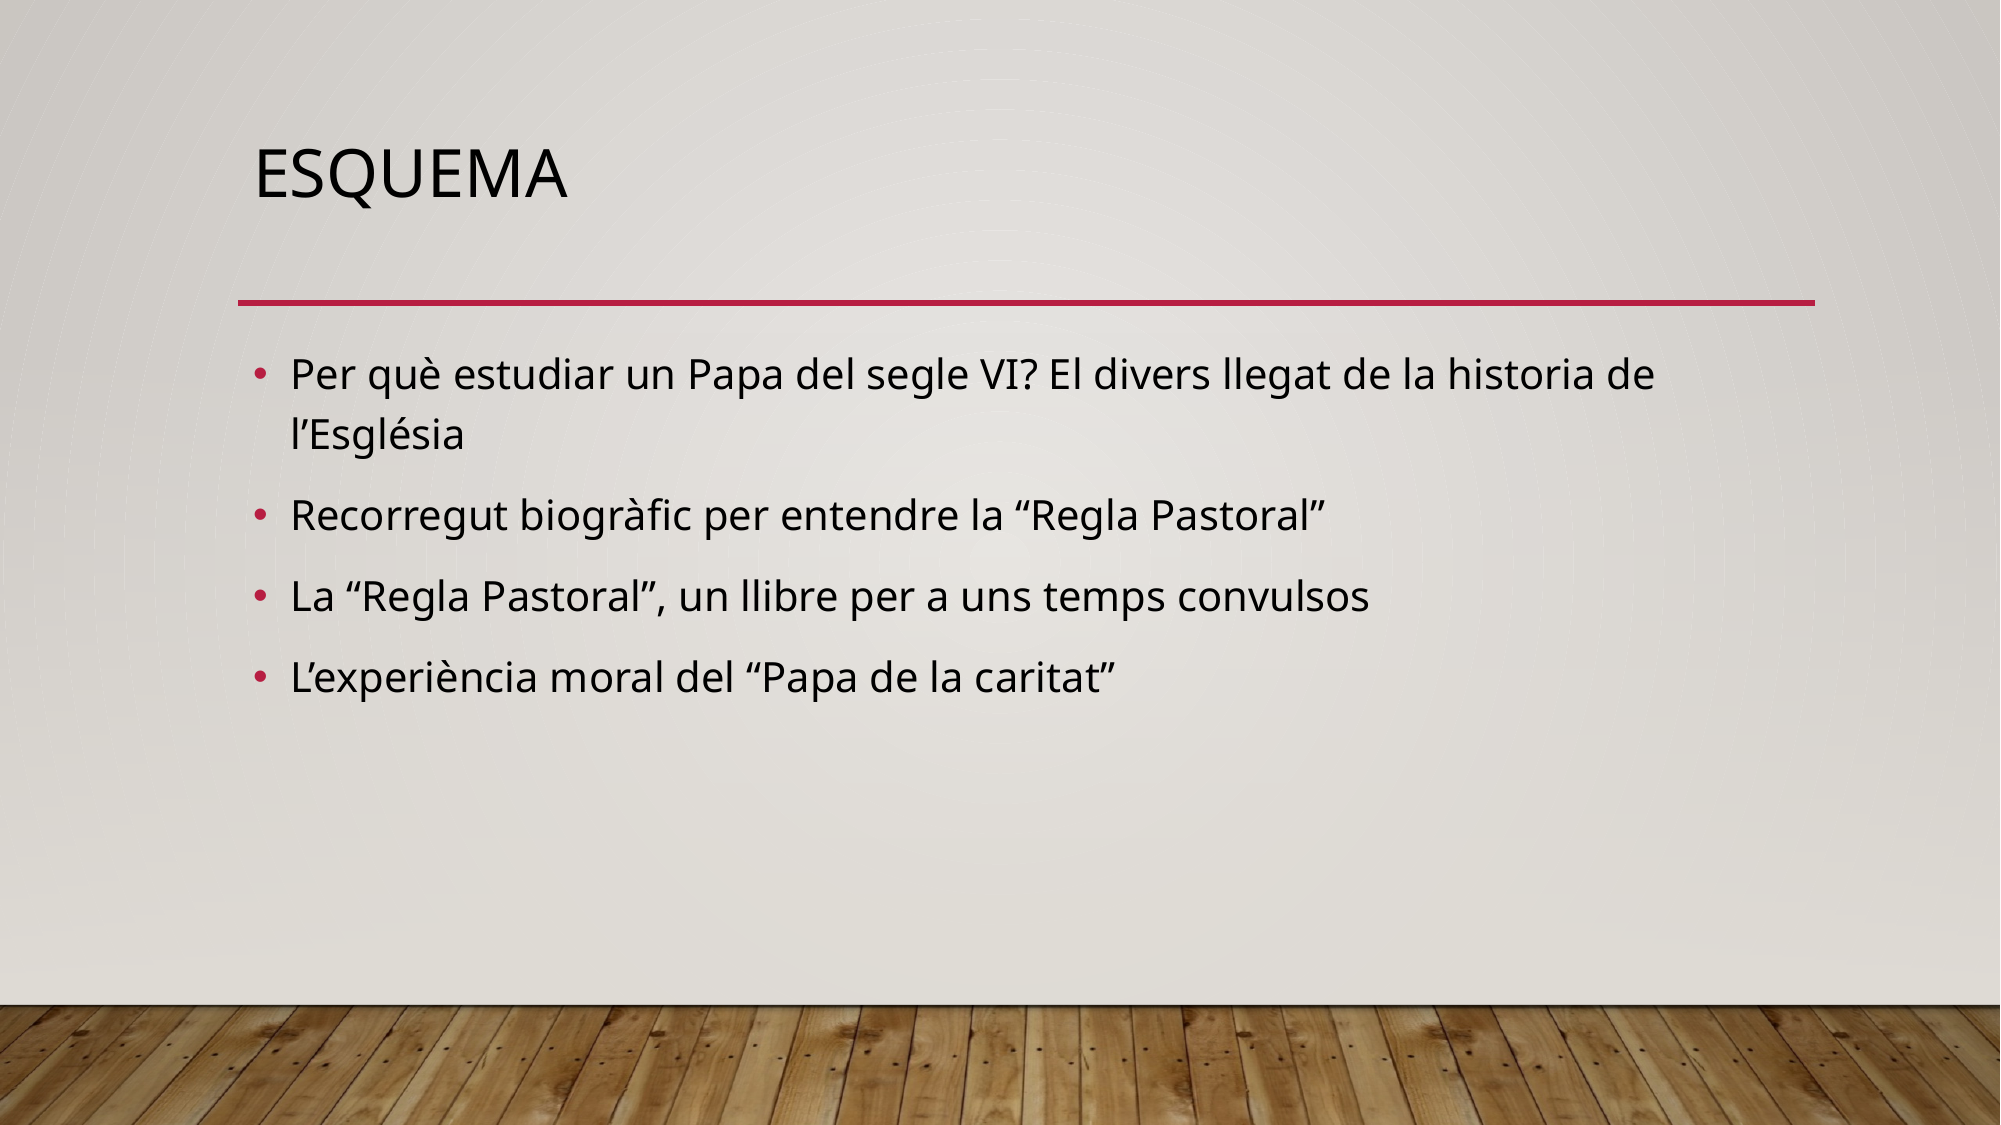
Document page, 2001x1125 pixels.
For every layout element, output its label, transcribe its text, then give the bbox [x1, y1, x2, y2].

list Per què estudiar un Papa del segle VI? El divers llegat de la historia de l’Església Recorregut biogràfic per entendre la “Regla Pastoral” La “Regla Pastoral”, un llibre per a uns temps convulsos L’experiència moral del “Papa de la caritat” [238, 330, 1814, 897]
picture [0, 1005, 2000, 1125]
title esquema [238, 131, 1814, 305]
